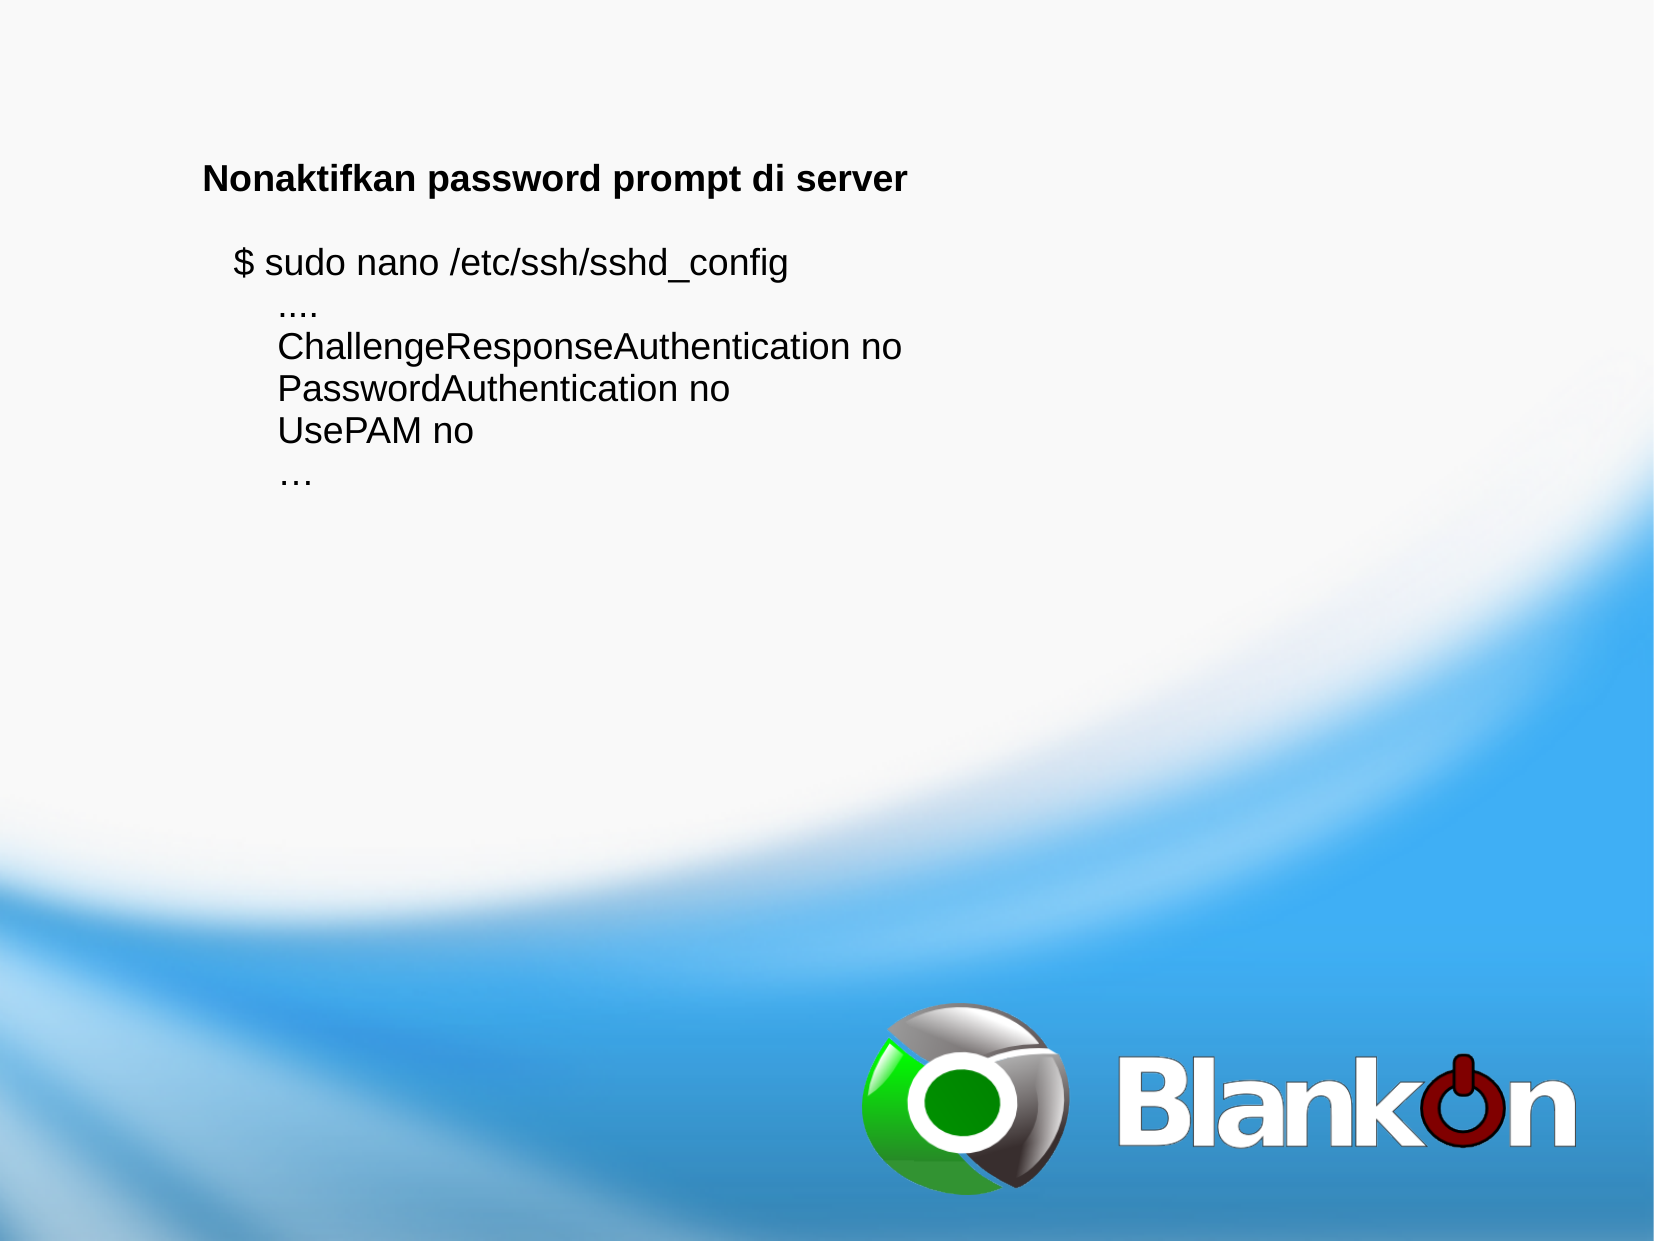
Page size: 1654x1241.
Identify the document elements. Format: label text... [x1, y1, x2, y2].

text_box Nonaktifkan password prompt di server $ sudo nano /etc/ssh/sshd_config .... ChallengeResponseAuthentication no PasswordAuthentication no UsePAM no … [187, 150, 1501, 795]
picture [0, 0, 1654, 1241]
